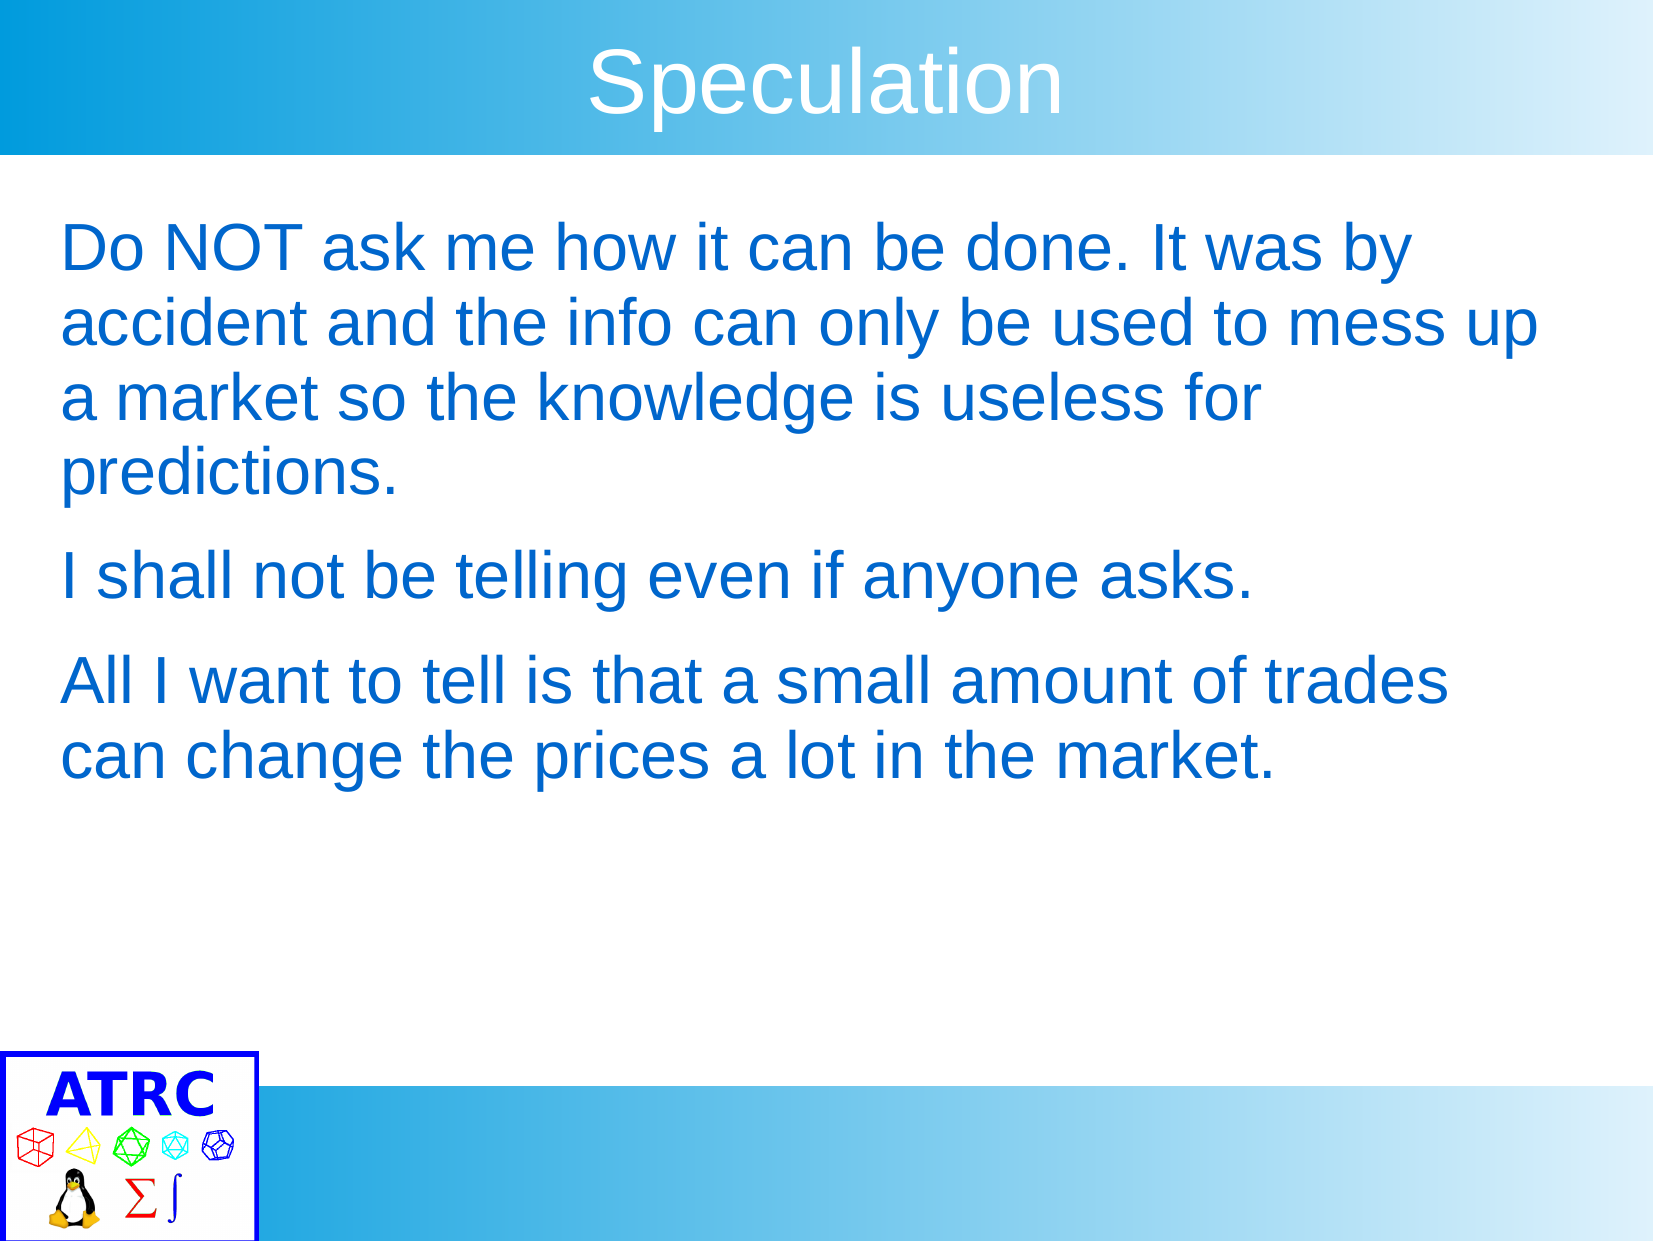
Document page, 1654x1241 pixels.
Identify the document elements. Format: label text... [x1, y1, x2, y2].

picture [0, 1051, 259, 1241]
list Do NOT ask me how it can be done. It was by accident and the info can only be used to mess up a market so the knowledge is useless for predictions. I shall not be telling even if anyone asks. All I want to tell is that a small amount of trades can change the prices a lot in the market. [60, 210, 1549, 930]
title Speculation [82, 30, 1571, 135]
